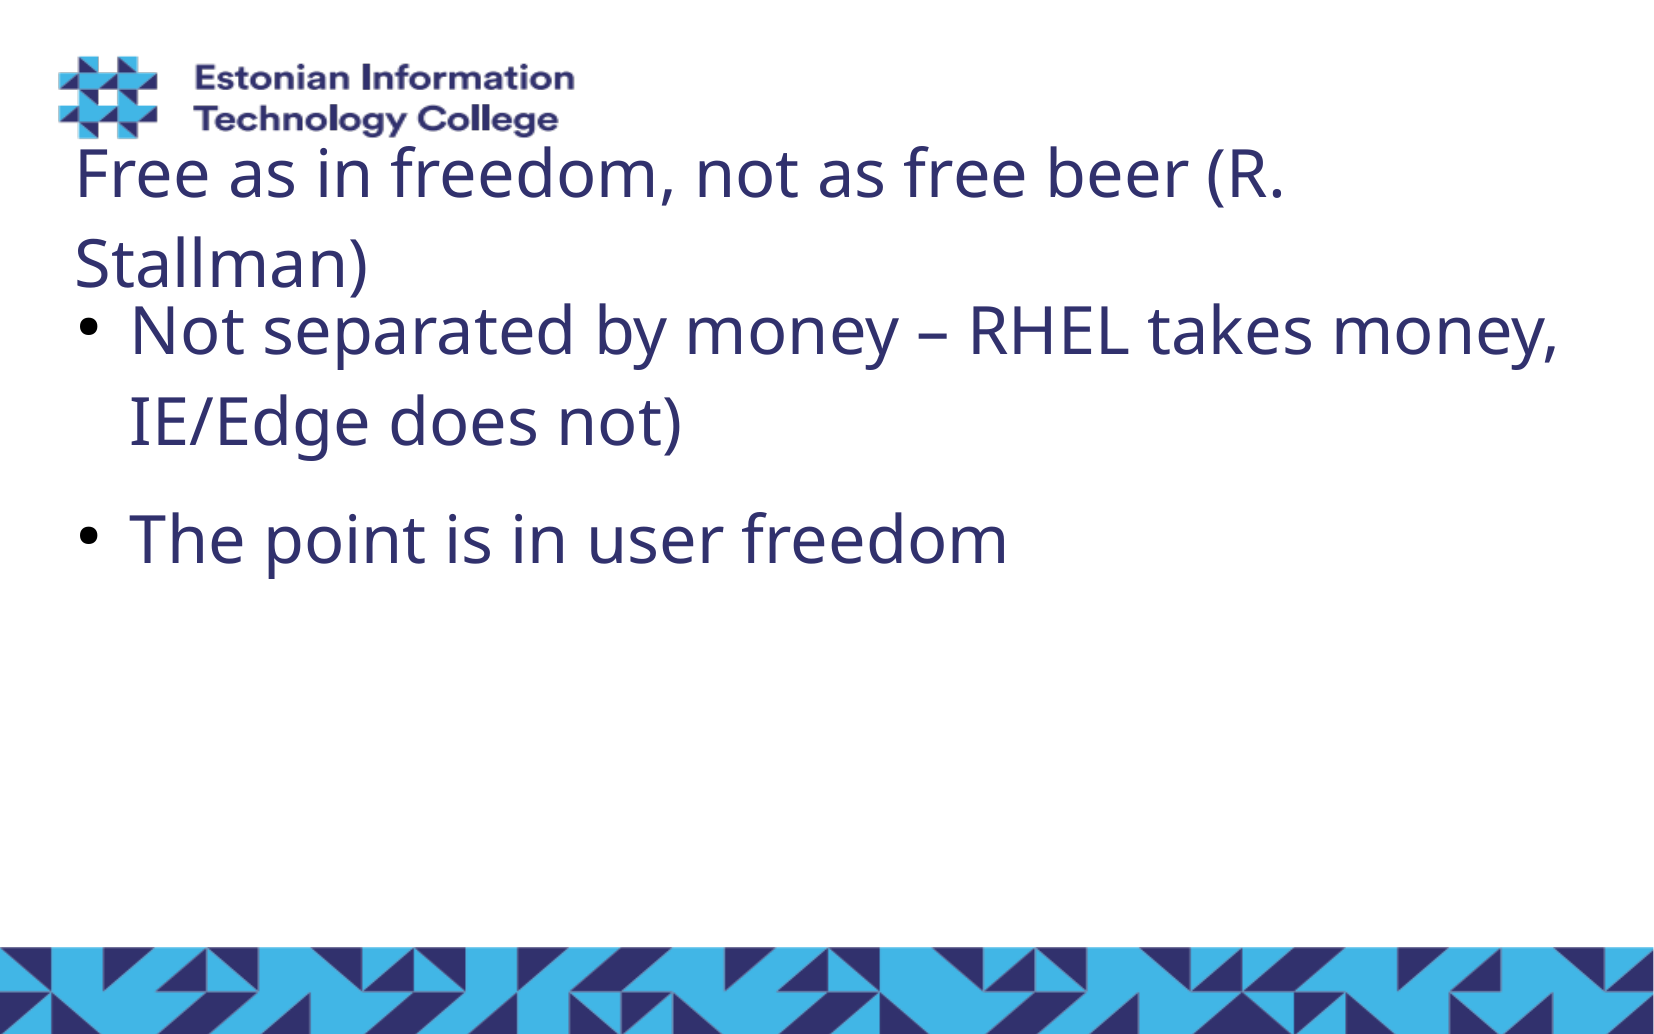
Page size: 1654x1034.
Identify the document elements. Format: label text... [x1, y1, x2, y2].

title Free as in freedom, not as free beer (R. Stallman) [74, 147, 1542, 283]
list Not separated by money – RHEL takes money, IE/Edge does not) The point is in user freedom [59, 283, 1595, 936]
